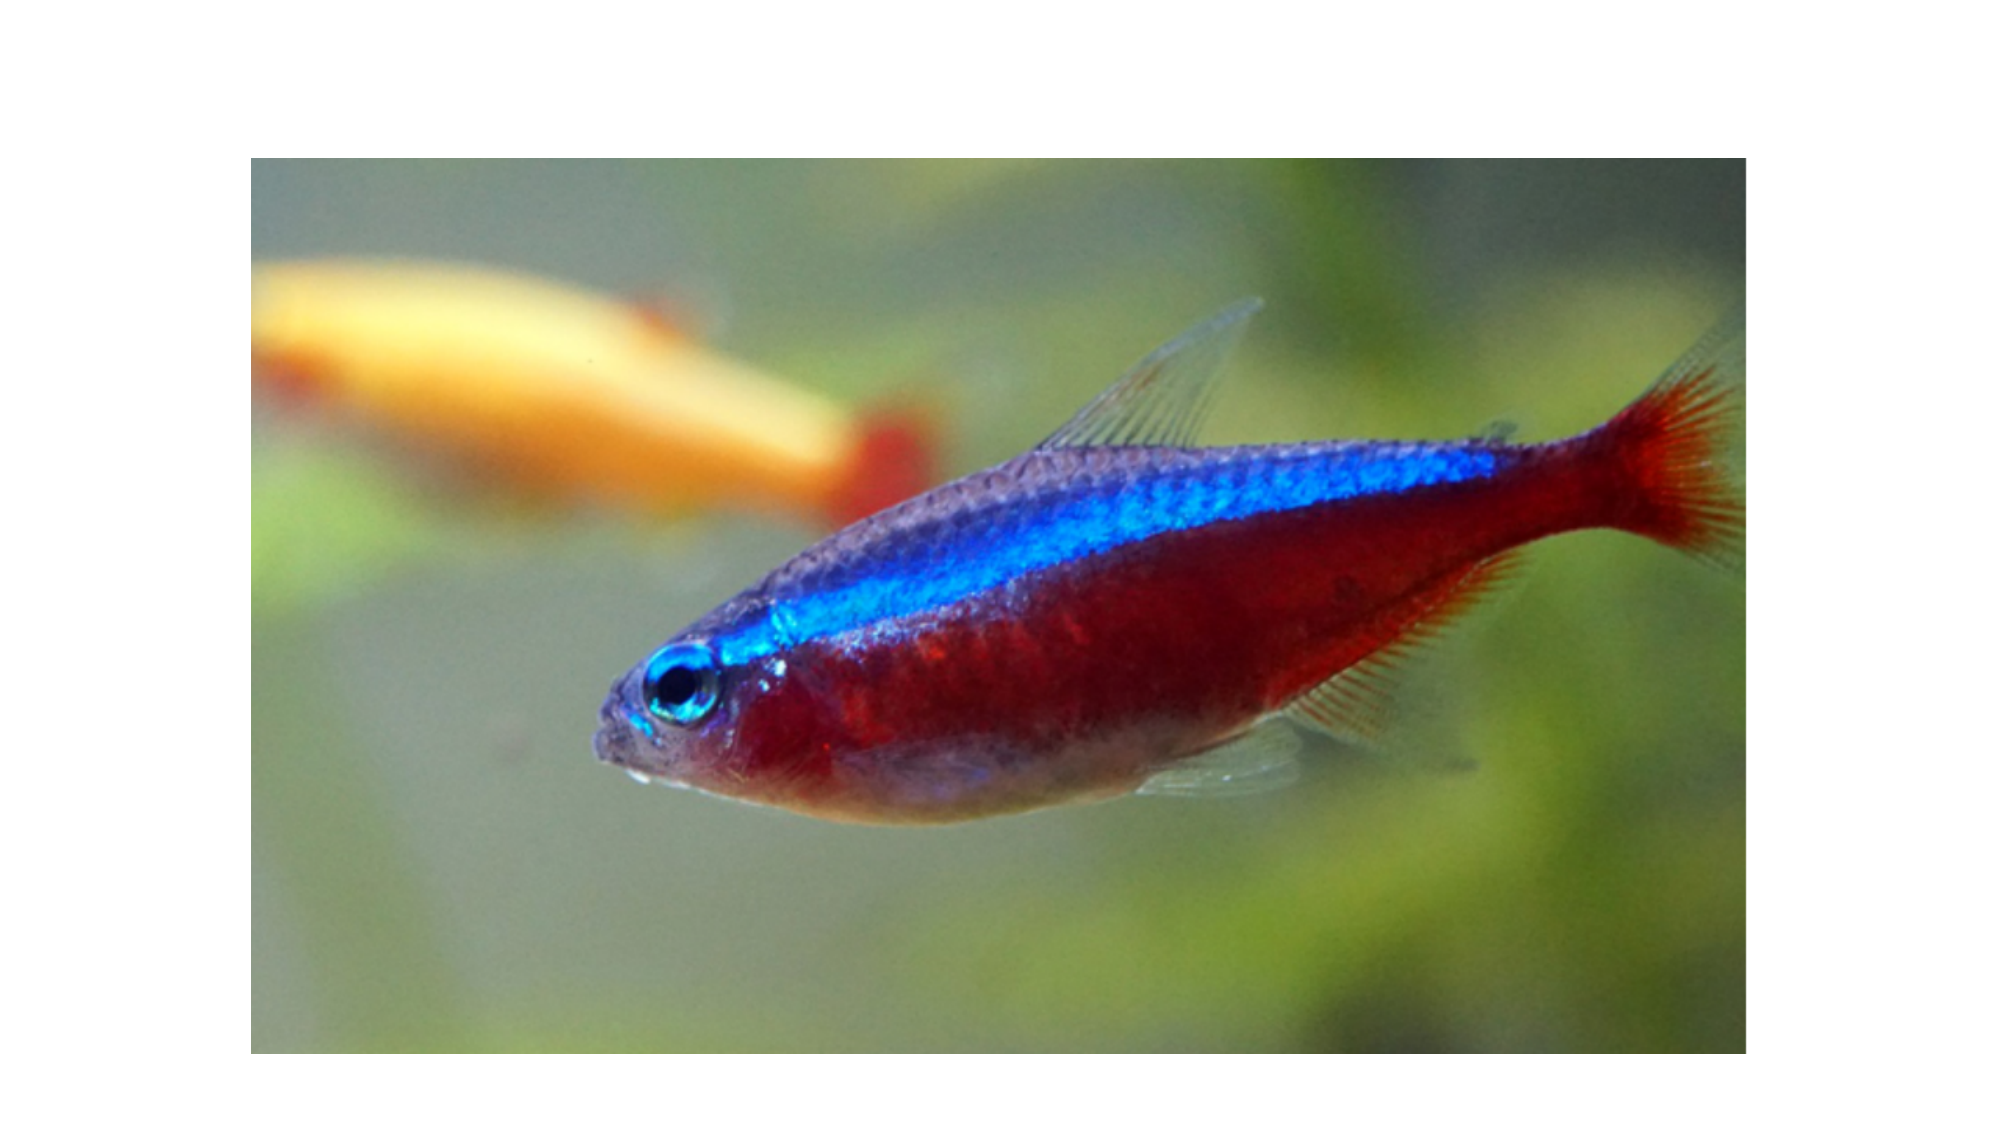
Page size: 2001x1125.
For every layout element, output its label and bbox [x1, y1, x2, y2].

picture [251, 158, 1751, 1054]
